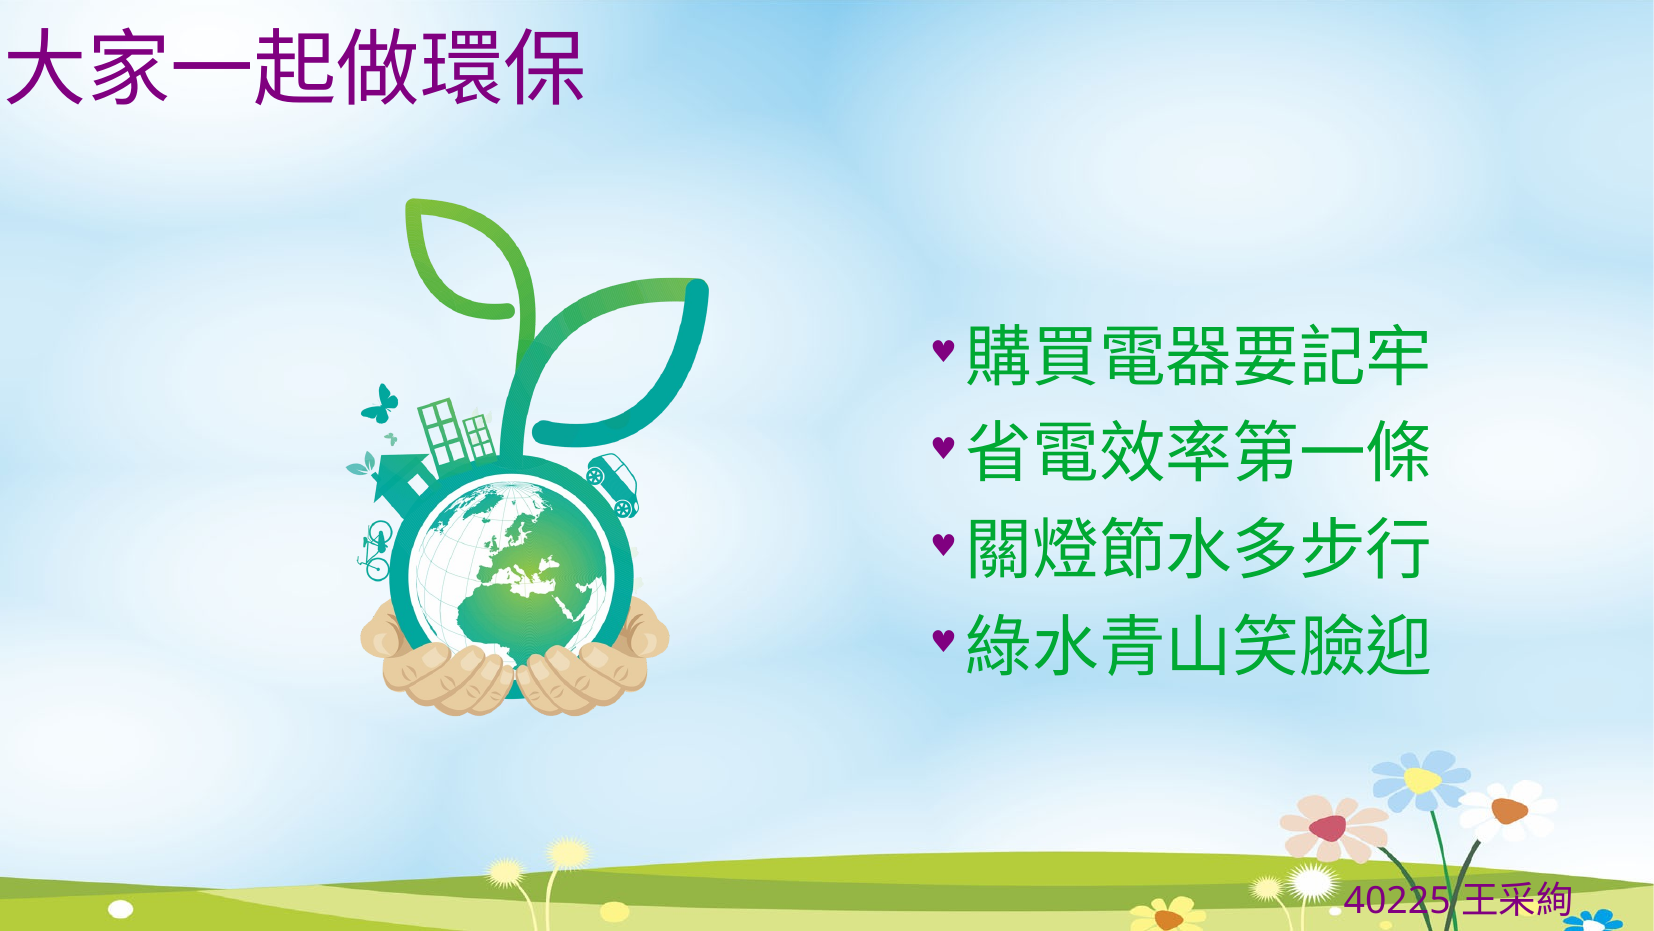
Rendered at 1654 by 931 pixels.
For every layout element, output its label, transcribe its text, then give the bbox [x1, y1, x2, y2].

text_box 購買電器要記牢 省電效率第一條 關燈節水多步行 綠水青山笑臉迎 [915, 295, 1474, 644]
text_box 40225王采絢 [1328, 863, 1625, 916]
picture [0, 0, 1654, 931]
title 大家一起做環保 [0, 0, 591, 259]
